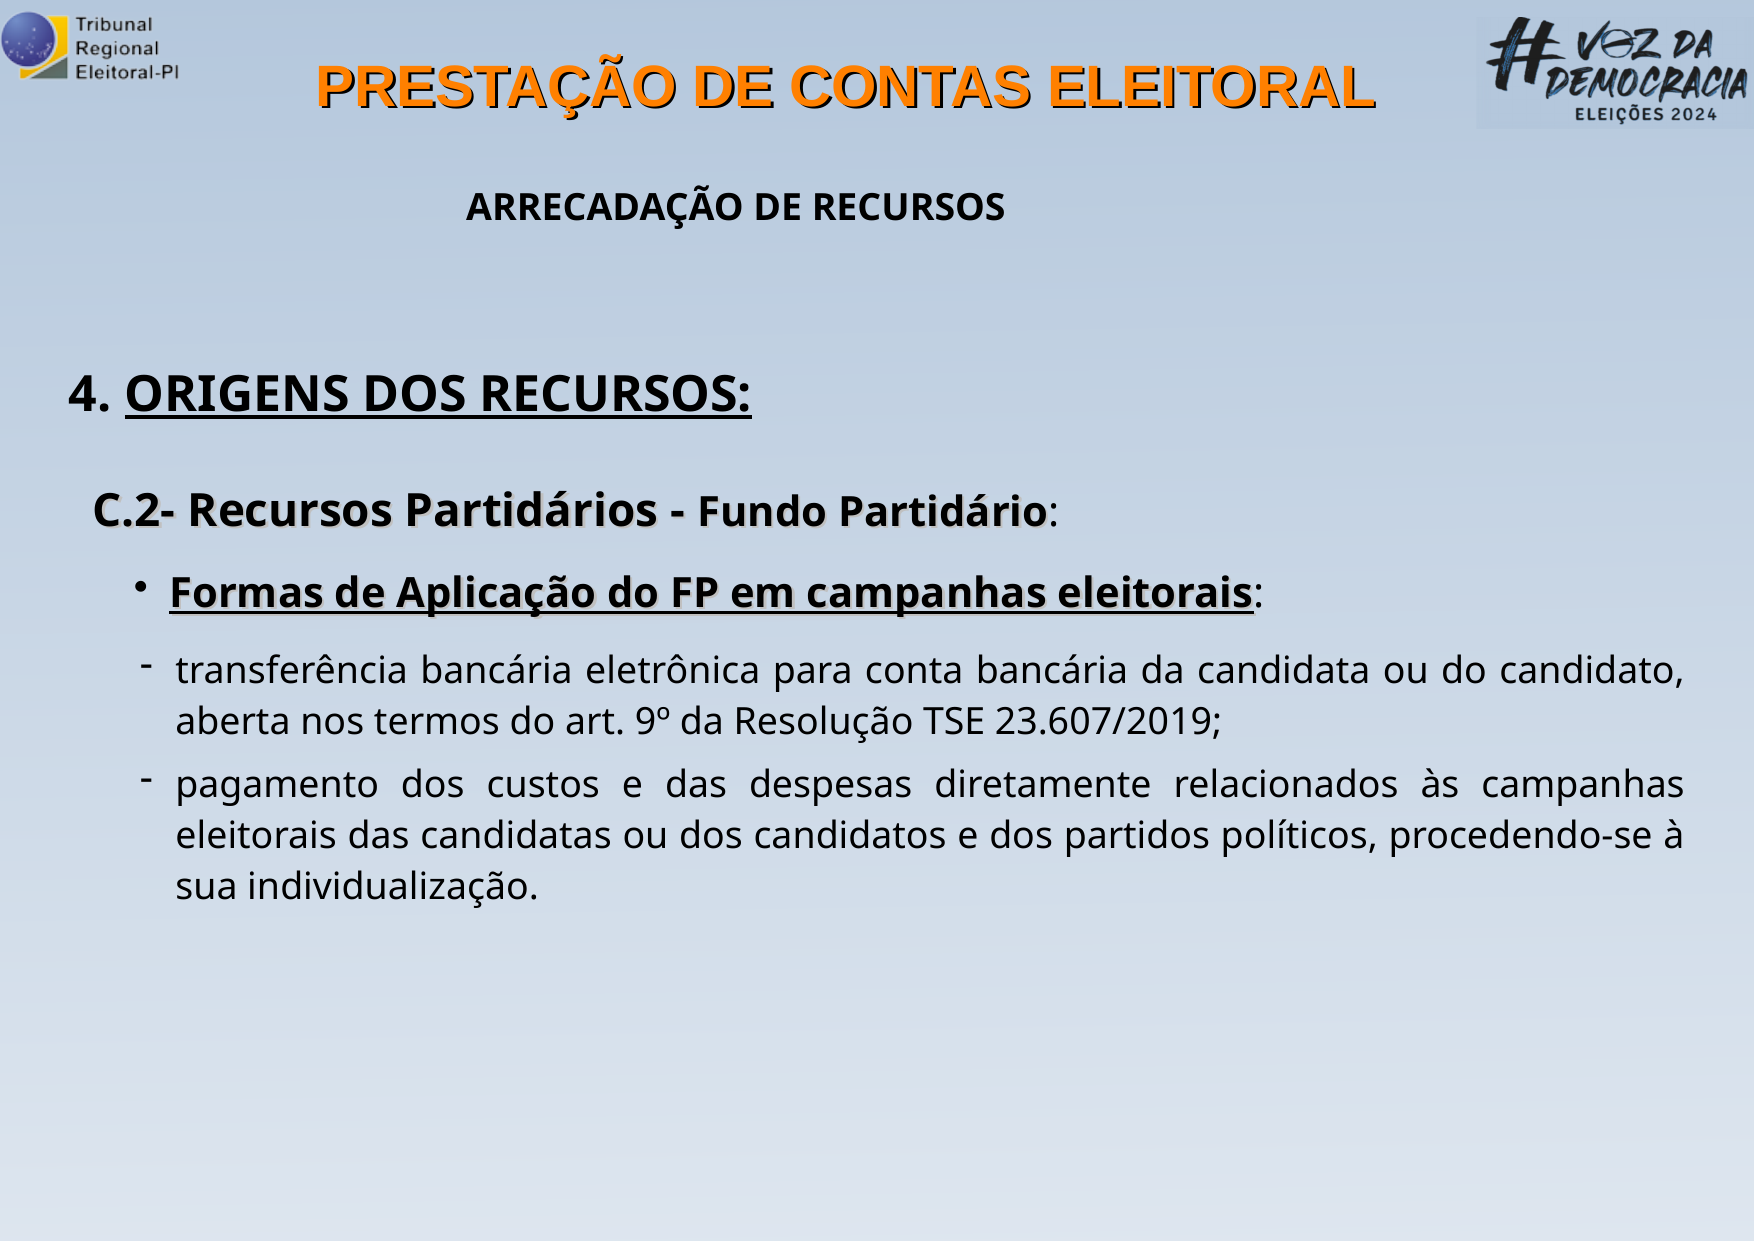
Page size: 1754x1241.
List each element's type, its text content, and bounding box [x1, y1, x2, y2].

subtitle ORIGENS DOS RECURSOS: C.2- Recursos Partidários - Fundo Partidário: Formas de Aplicação do FP em campanhas eleitorais: transferência bancária eletrônica para conta bancária da candidata ou do candidato, aberta nos termos do art. 9º da Resolução TSE 23.607/2019; pagamento dos custos e das despesas diretamente relacionados às campanhas eleitorais das candidatas ou dos candidatos e dos partidos políticos, procedendo-se à sua individualização. [69, 357, 1692, 977]
picture [0, 11, 195, 87]
title PRESTAÇÃO DE CONTAS ELEITORAL [138, 53, 1554, 196]
text_box ARRECADAÇÃO DE RECURSOS [451, 173, 1206, 240]
